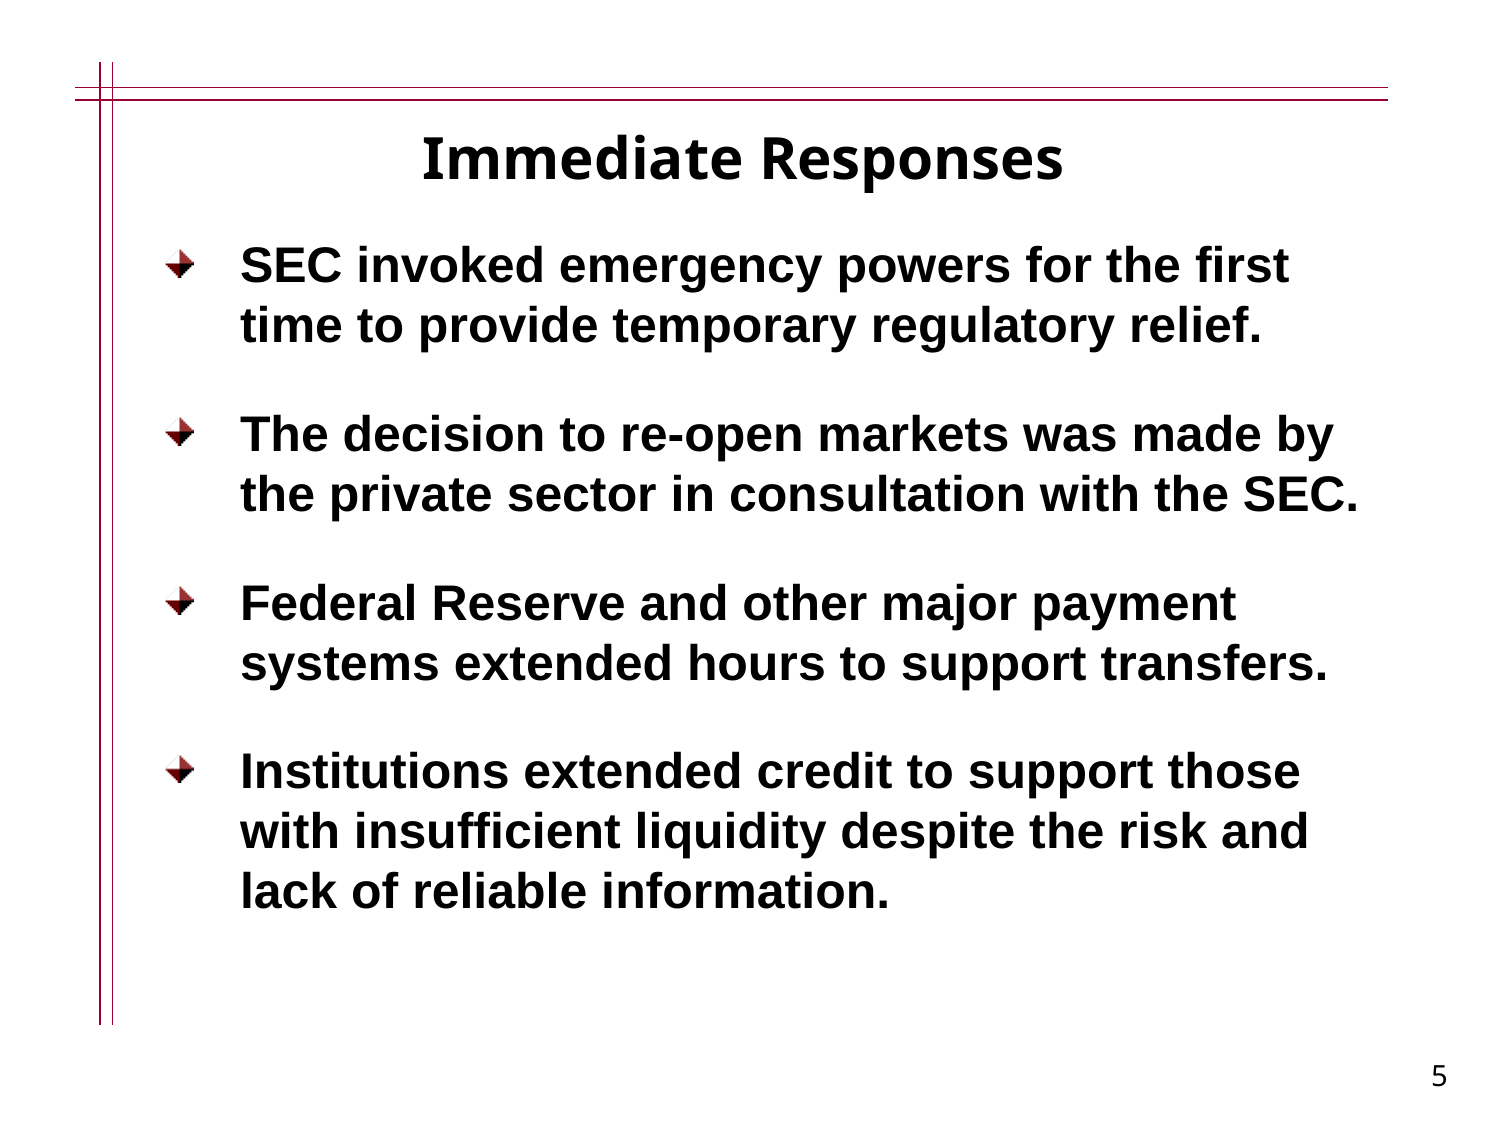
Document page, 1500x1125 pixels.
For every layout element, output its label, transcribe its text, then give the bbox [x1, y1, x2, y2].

picture [164, 754, 194, 783]
picture [164, 248, 194, 278]
picture [164, 416, 194, 446]
picture [164, 585, 194, 615]
title Immediate Responses [137, 112, 1351, 201]
text_box SEC invoked emergency powers for the first time to provide temporary regulatory relief. The decision to re-open markets was made by the private sector in consultation with the SEC. Federal Reserve and other major payment systems extended hours to support transfers. Institutions extended credit to support those with insufficient liquidity despite the risk and lack of reliable information. [149, 224, 1388, 988]
